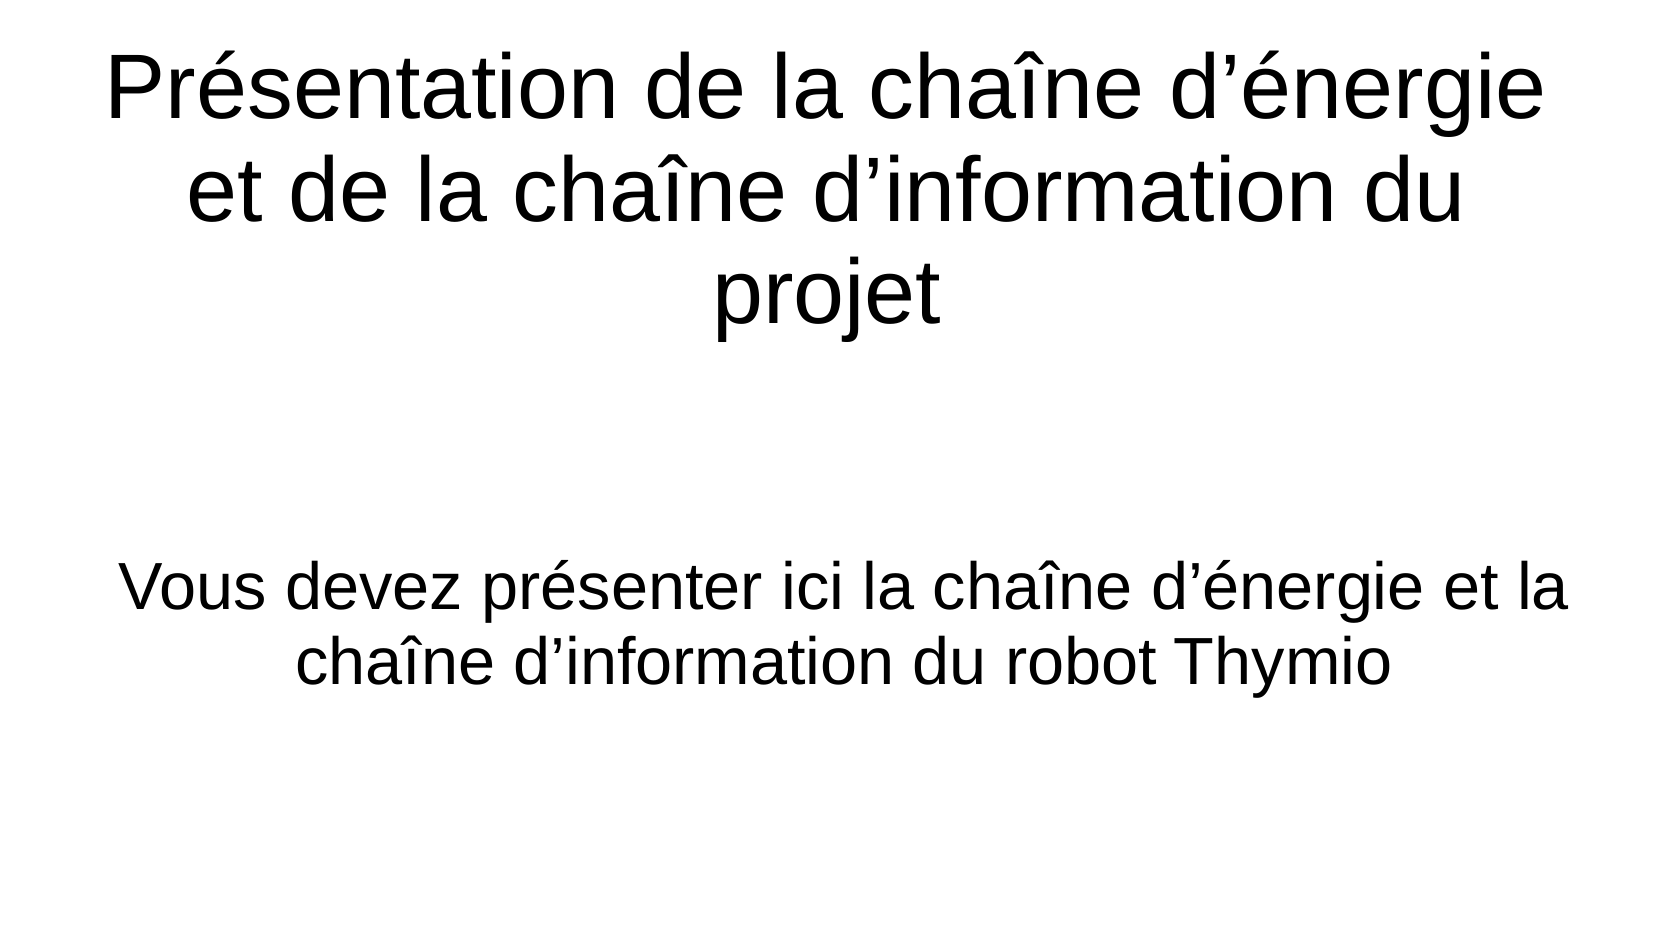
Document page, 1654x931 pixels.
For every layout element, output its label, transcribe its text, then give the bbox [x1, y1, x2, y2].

title Présentation de la chaîne d’énergie et de la chaîne d’information du projet [82, 35, 1571, 344]
list Vous devez présenter ici la chaîne d’énergie et la chaîne d’information du robot Thymio [82, 354, 1571, 894]
